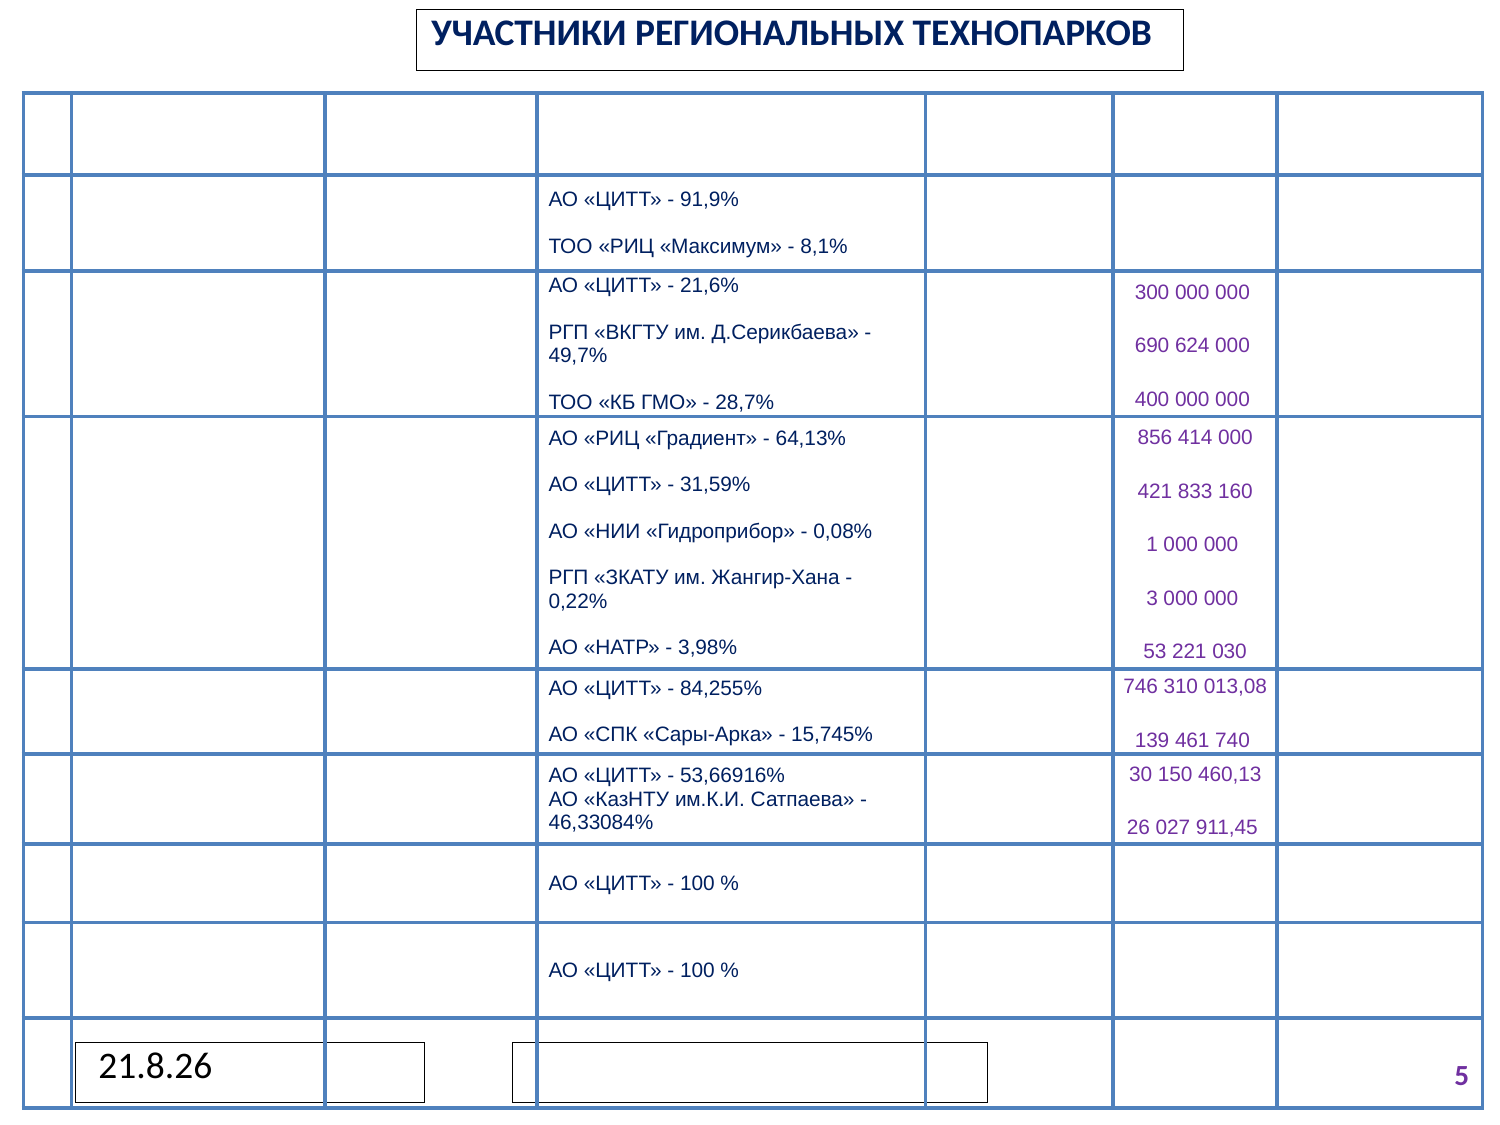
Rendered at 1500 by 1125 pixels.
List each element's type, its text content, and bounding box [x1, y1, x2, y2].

text_box УЧАСТНИКИ РЕГИОНАЛЬНЫХ ТЕХНОПАРКОВ [416, 9, 1184, 71]
table_cell [25, 418, 70, 667]
table_cell АО «ЦИТТ» - 21,6% РГП «ВКГТУ им. Д.Серикбаева» - 49,7% ТОО «КБ ГМО» - 28,7% [539, 273, 924, 415]
table_cell [327, 418, 535, 667]
table_cell [73, 1020, 323, 1106]
table_cell [1115, 1020, 1275, 1106]
table_cell [73, 671, 323, 752]
table_cell [327, 273, 535, 415]
table_cell [25, 273, 70, 415]
table_cell [73, 177, 323, 269]
table_cell [73, 756, 323, 842]
table_cell [327, 671, 535, 752]
table_cell 746 310 013,08 139 461 740 [1115, 671, 1275, 752]
table_header [927, 95, 1111, 173]
table_cell [1279, 1020, 1481, 1106]
table_cell АО «ЦИТТ» - 91,9% ТОО «РИЦ «Максимум» - 8,1% [539, 177, 924, 269]
table_cell [25, 846, 70, 921]
table_header [1279, 95, 1481, 173]
table_cell [927, 846, 1111, 921]
table_cell [927, 756, 1111, 842]
table_cell [73, 273, 323, 415]
table_cell [927, 924, 1111, 1016]
table_cell [327, 1020, 535, 1106]
table_cell [927, 273, 1111, 415]
table_cell [1115, 177, 1275, 269]
table_cell [927, 671, 1111, 752]
table_cell [25, 756, 70, 842]
table_cell 30 150 460,13 26 027 911,45 [1115, 756, 1275, 842]
table_cell [1279, 846, 1481, 921]
table_header [73, 95, 323, 173]
table_cell АО «ЦИТТ» - 100 % [539, 846, 924, 921]
table_cell 300 000 000 690 624 000 400 000 000 [1115, 273, 1275, 415]
table_cell [25, 671, 70, 752]
table_cell [1279, 177, 1481, 269]
table_cell [25, 1020, 70, 1106]
table_header [1115, 95, 1275, 173]
text_box 5 [1423, 1056, 1500, 1125]
table_cell [1279, 671, 1481, 752]
table_cell АО «РИЦ «Градиент» - 64,13% АО «ЦИТТ» - 31,59% АО «НИИ «Гидроприбор» - 0,08% РГП «ЗКАТУ им. Жангир-Хана - 0,22% АО «НАТР» - 3,98% [539, 418, 924, 667]
table_header [25, 95, 70, 173]
table_cell [73, 846, 323, 921]
table_cell 856 414 000 421 833 160 1 000 000 3 000 000 53 221 030 [1115, 418, 1275, 667]
table_header [327, 95, 535, 173]
table_cell [73, 924, 323, 1016]
table_cell [1115, 846, 1275, 921]
table_cell [927, 177, 1111, 269]
table_header [539, 95, 924, 173]
table_cell [927, 418, 1111, 667]
table_cell [1279, 273, 1481, 415]
table_cell [1115, 924, 1275, 1016]
table_cell АО «ЦИТТ» - 53,66916% АО «КазНТУ им.К.И. Сатпаева» - 46,33084% [539, 756, 924, 842]
table_cell [25, 924, 70, 1016]
table_cell АО «ЦИТТ» - 84,255% АО «СПК «Сары-Арка» - 15,745% [539, 671, 924, 752]
table_cell [1279, 756, 1481, 842]
table_cell [1279, 924, 1481, 1016]
table_cell [25, 177, 70, 269]
table_cell [327, 177, 535, 269]
table_cell [539, 1020, 924, 1106]
table_cell [327, 756, 535, 842]
table_cell [73, 418, 323, 667]
table_cell [1279, 418, 1481, 667]
table_cell [327, 924, 535, 1016]
table_cell АО «ЦИТТ» - 100 % [539, 924, 924, 1016]
table_cell [327, 846, 535, 921]
table_cell [927, 1020, 1111, 1106]
